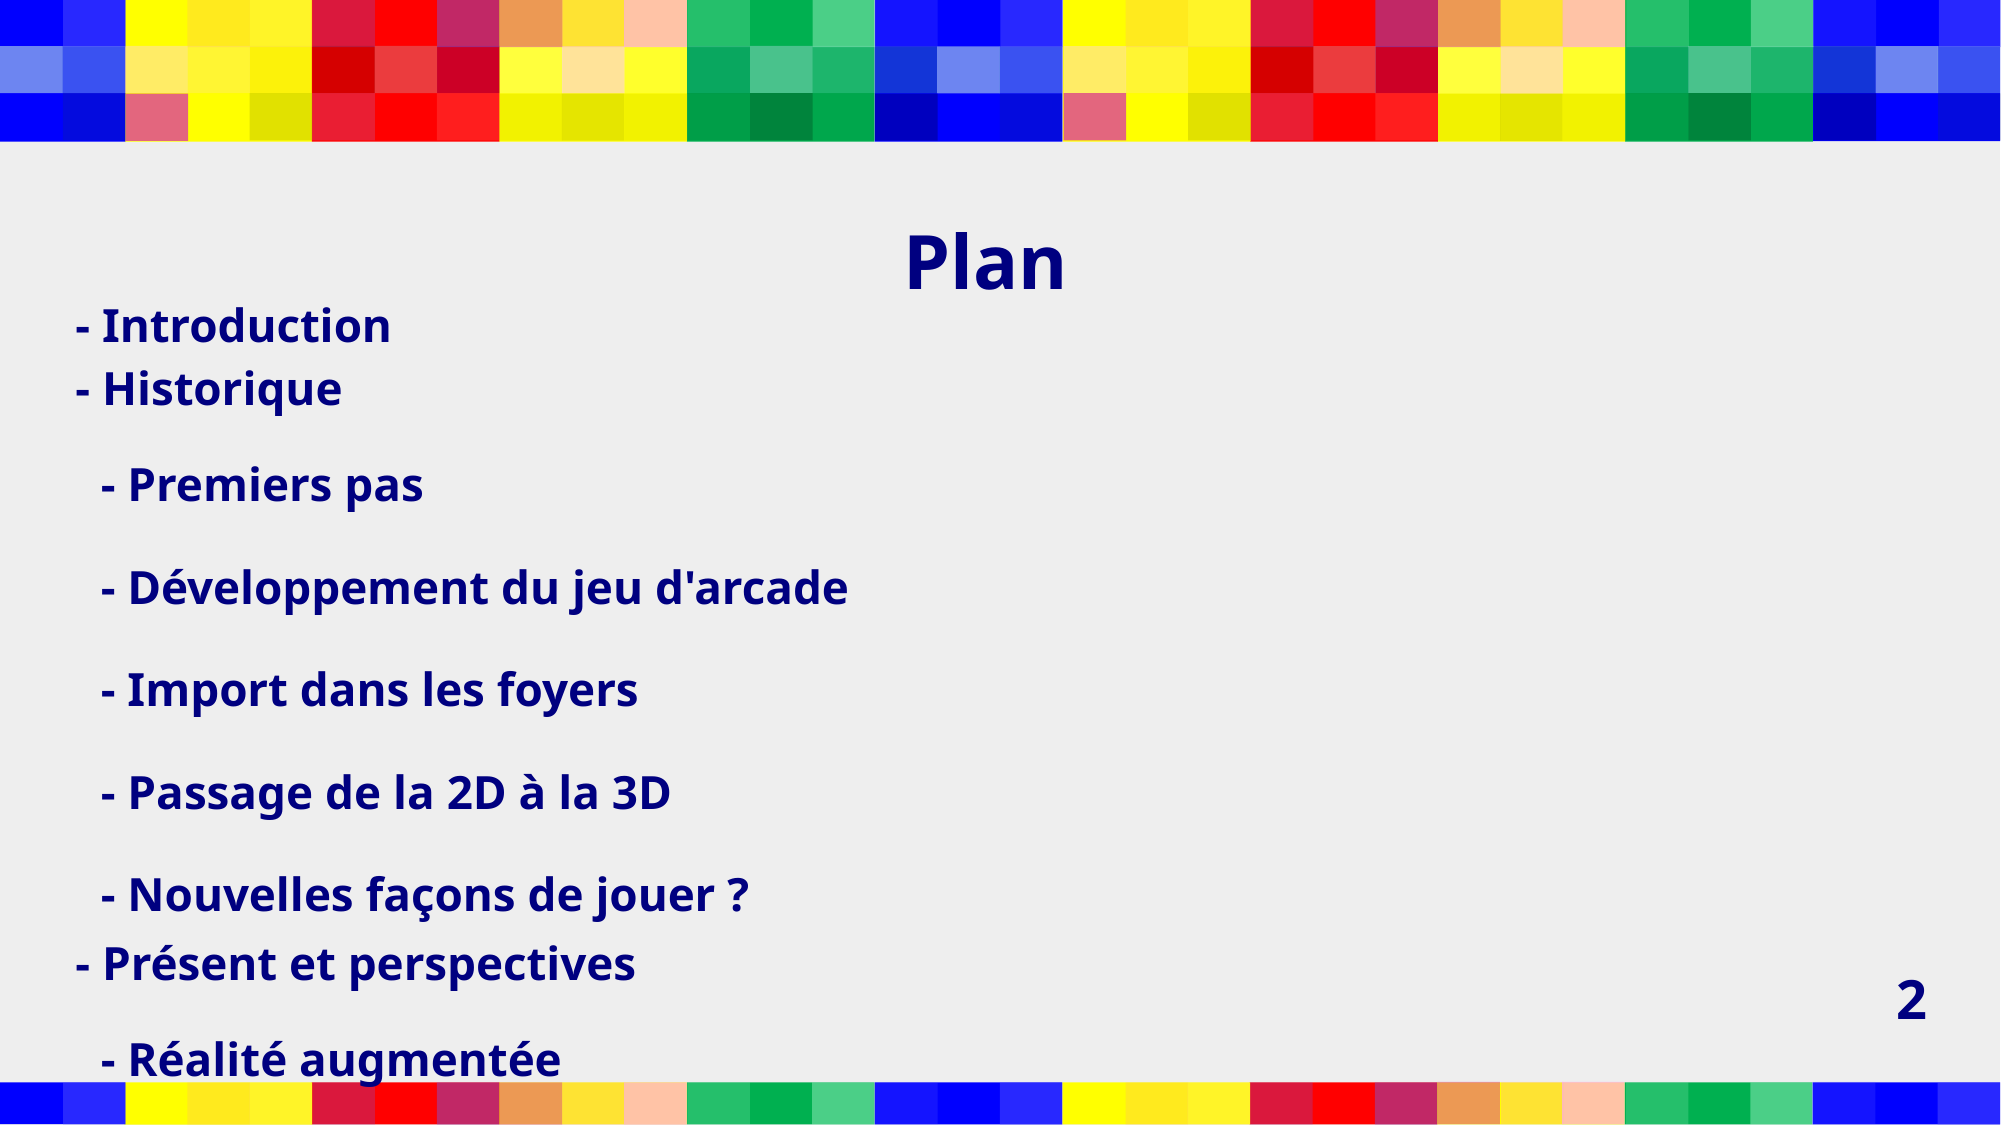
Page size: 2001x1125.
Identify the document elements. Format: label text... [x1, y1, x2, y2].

title - Introduction - Historique - Premiers pas - Développement du jeu d'arcade - Import dans les foyers - Passage de la 2D à la 3D - Nouvelles façons de jouer ? - Présent et perspectives - Réalité augmentée - Réalité virtuelle - Conclusion [60, 201, 1915, 1046]
text_box Plan [60, 201, 1912, 325]
text_box 2 [1853, 954, 1970, 1043]
